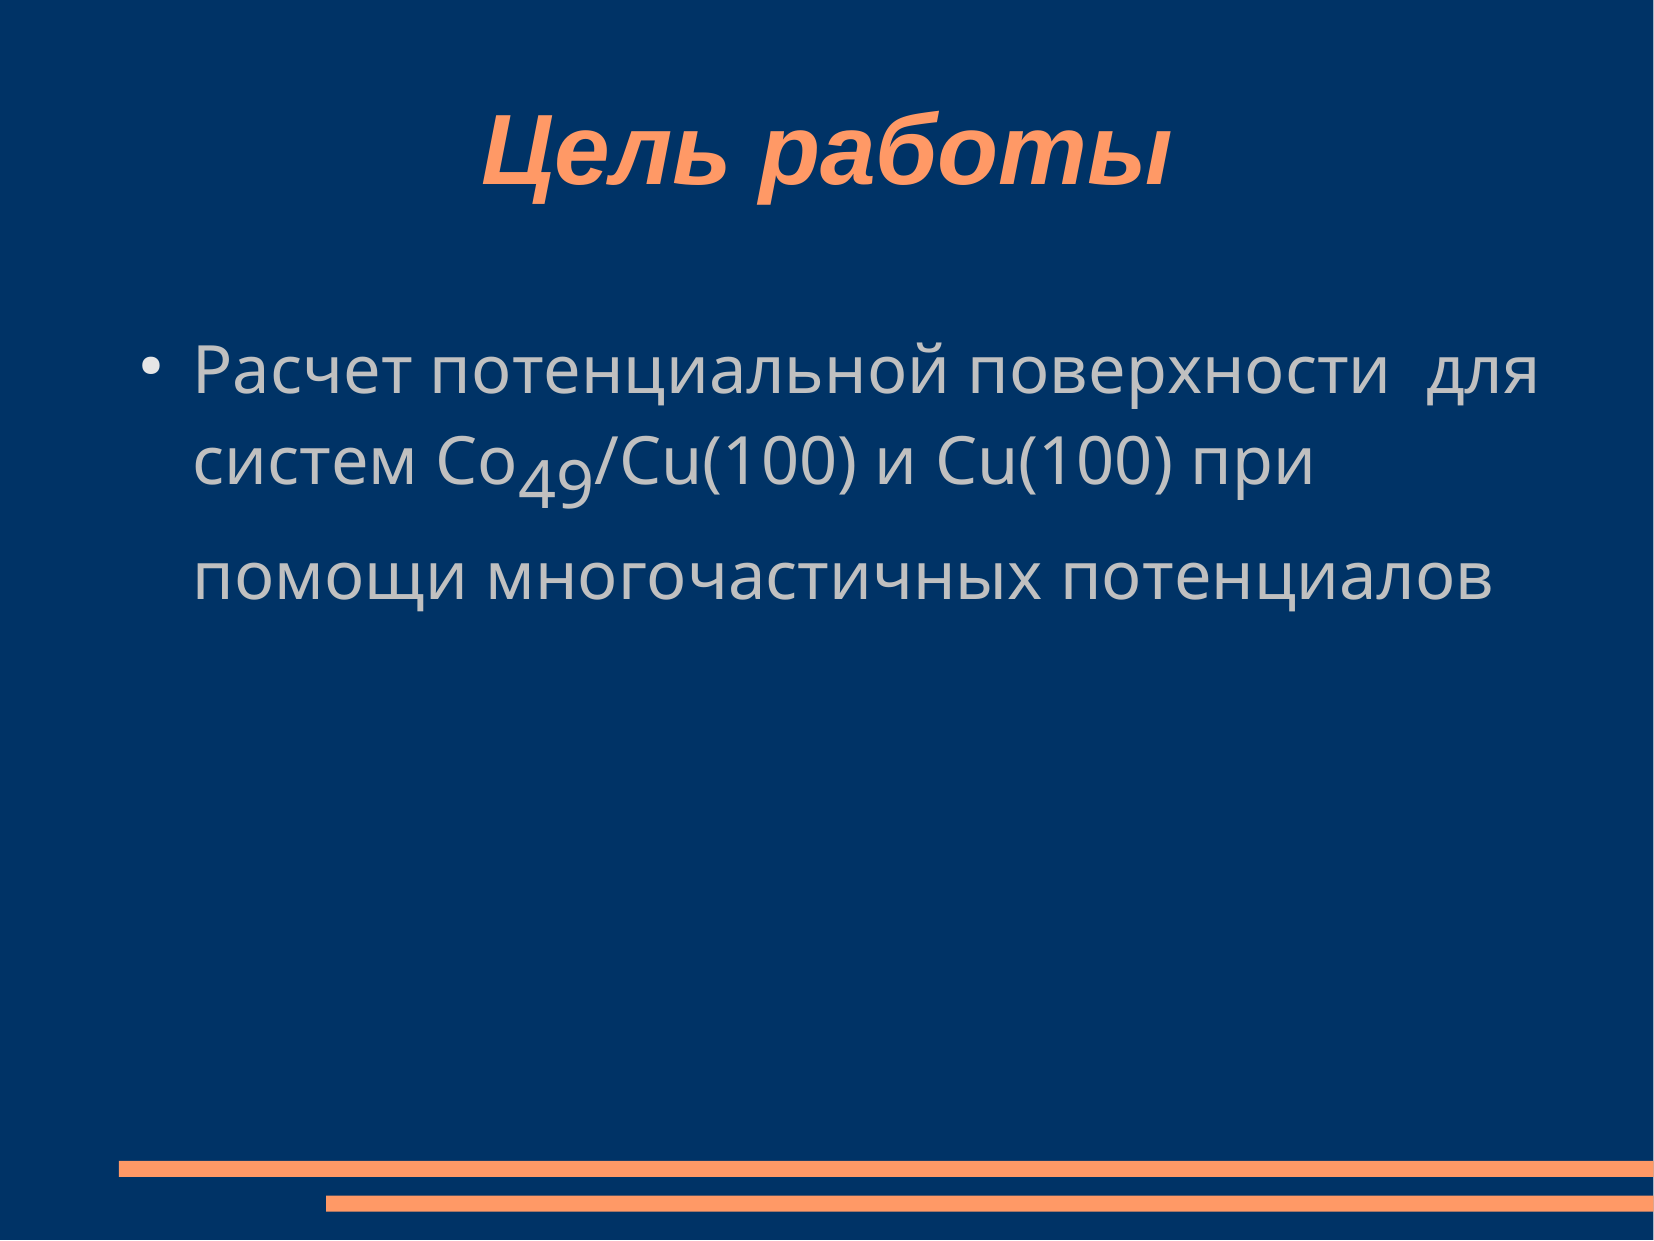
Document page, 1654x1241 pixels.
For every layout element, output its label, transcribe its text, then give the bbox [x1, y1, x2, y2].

list Расчет потенциальной поверхности для систем Co49/Cu(100) и Cu(100) при помощи многочастичных потенциалов [121, 322, 1561, 1132]
title Цель работы [121, 46, 1534, 254]
